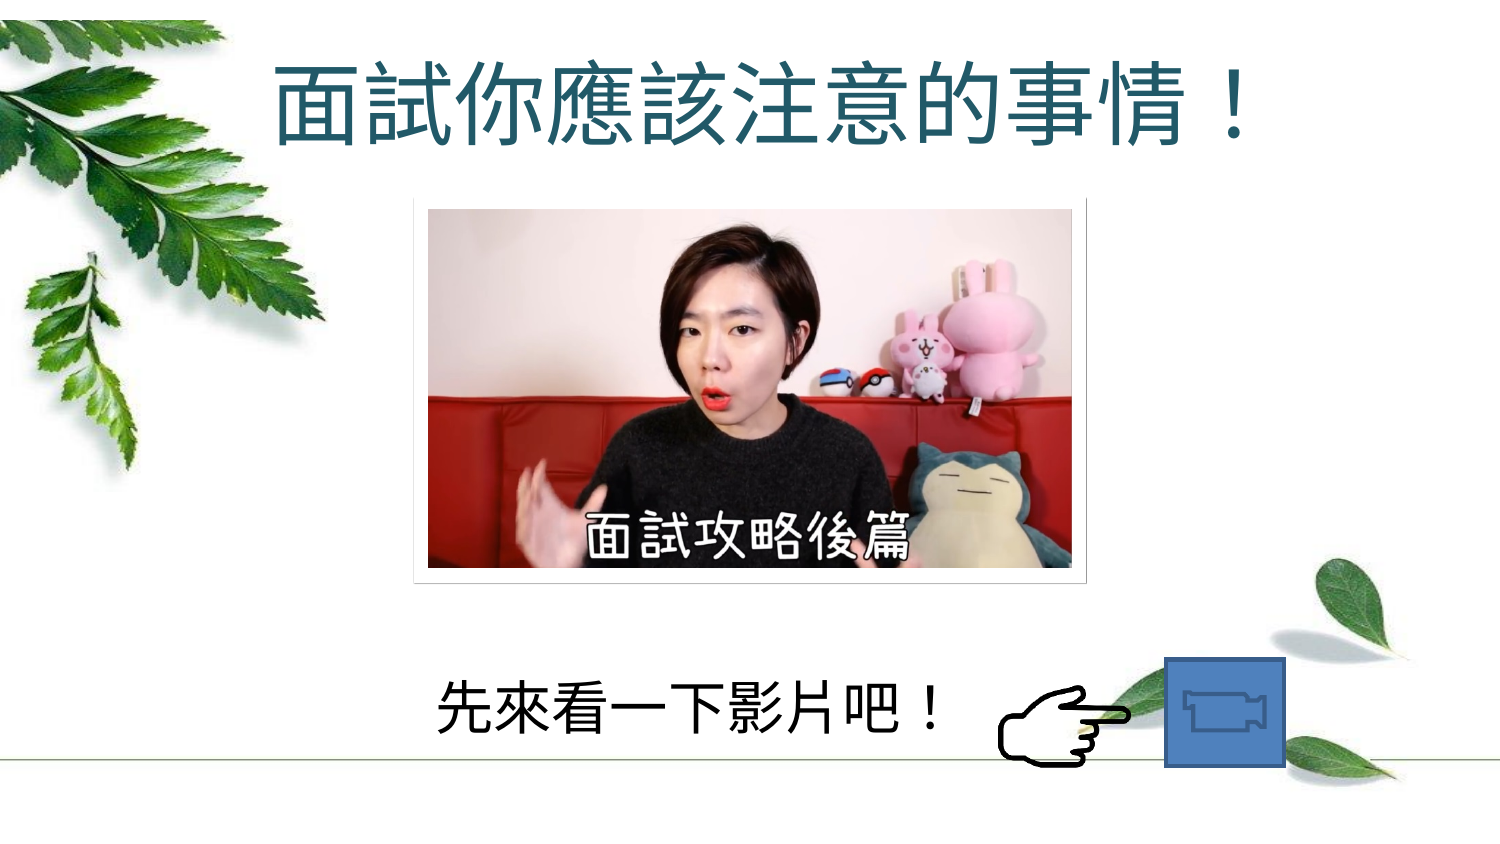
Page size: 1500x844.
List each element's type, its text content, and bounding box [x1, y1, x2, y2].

picture [0, 20, 1500, 844]
title 面試你應該注意的事情！ [100, 32, 1451, 173]
text_box [1165, 659, 1284, 766]
text_box 先來看一下影片吧！ [420, 663, 988, 750]
